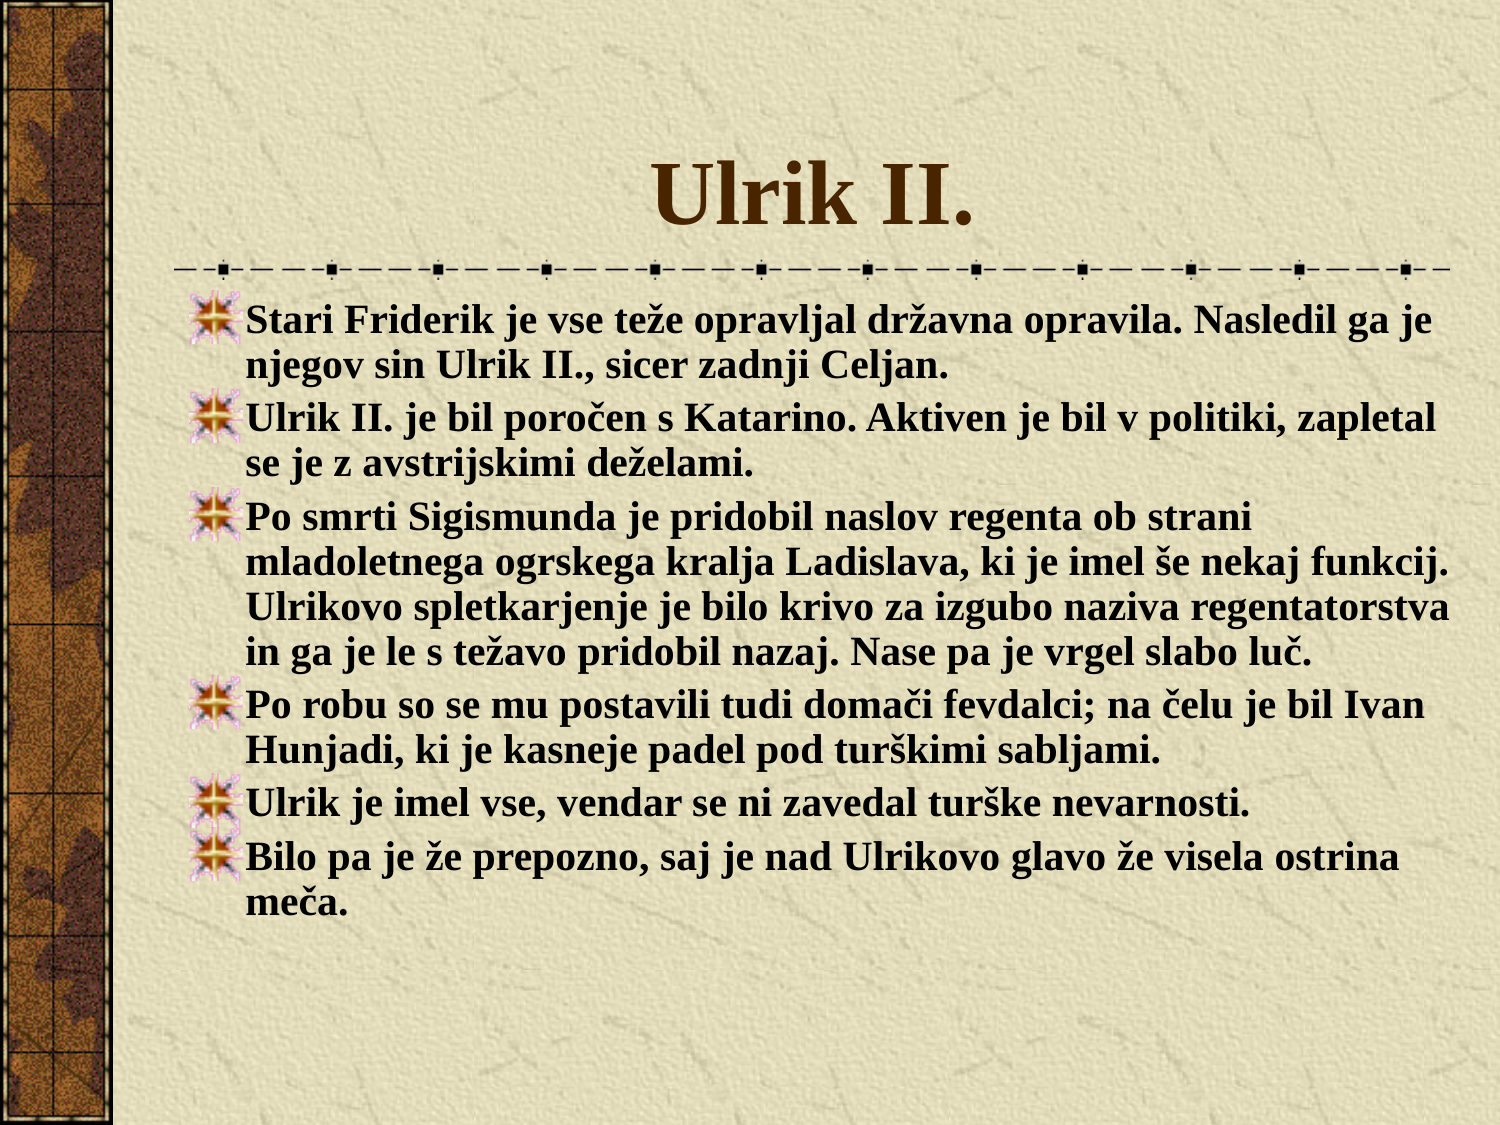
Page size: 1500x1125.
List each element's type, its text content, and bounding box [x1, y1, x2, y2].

title Ulrik II. [174, 62, 1450, 250]
list Stari Friderik je vse teže opravljal državna opravila. Nasledil ga je njegov sin Ulrik II., sicer zadnji Celjan. Ulrik II. je bil poročen s Katarino. Aktiven je bil v politiki, zapletal se je z avstrijskimi deželami. Po smrti Sigismunda je pridobil naslov regenta ob strani mladoletnega ogrskega kralja Ladislava, ki je imel še nekaj funkcij. Ulrikovo spletkarjenje je bilo krivo za izgubo naziva regentatorstva in ga je le s težavo pridobil nazaj. Nase pa je vrgel slabo luč. Po robu so se mu postavili tudi domači fevdalci; na čelu je bil Ivan Hunjadi, ki je kasneje padel pod turškimi sabljami. Ulrik je imel vse, vendar se ni zavedal turške nevarnosti. Bilo pa je že prepozno, saj je nad Ulrikovo glavo že visela ostrina meča. [174, 289, 1475, 965]
picture [0, 0, 1500, 1125]
